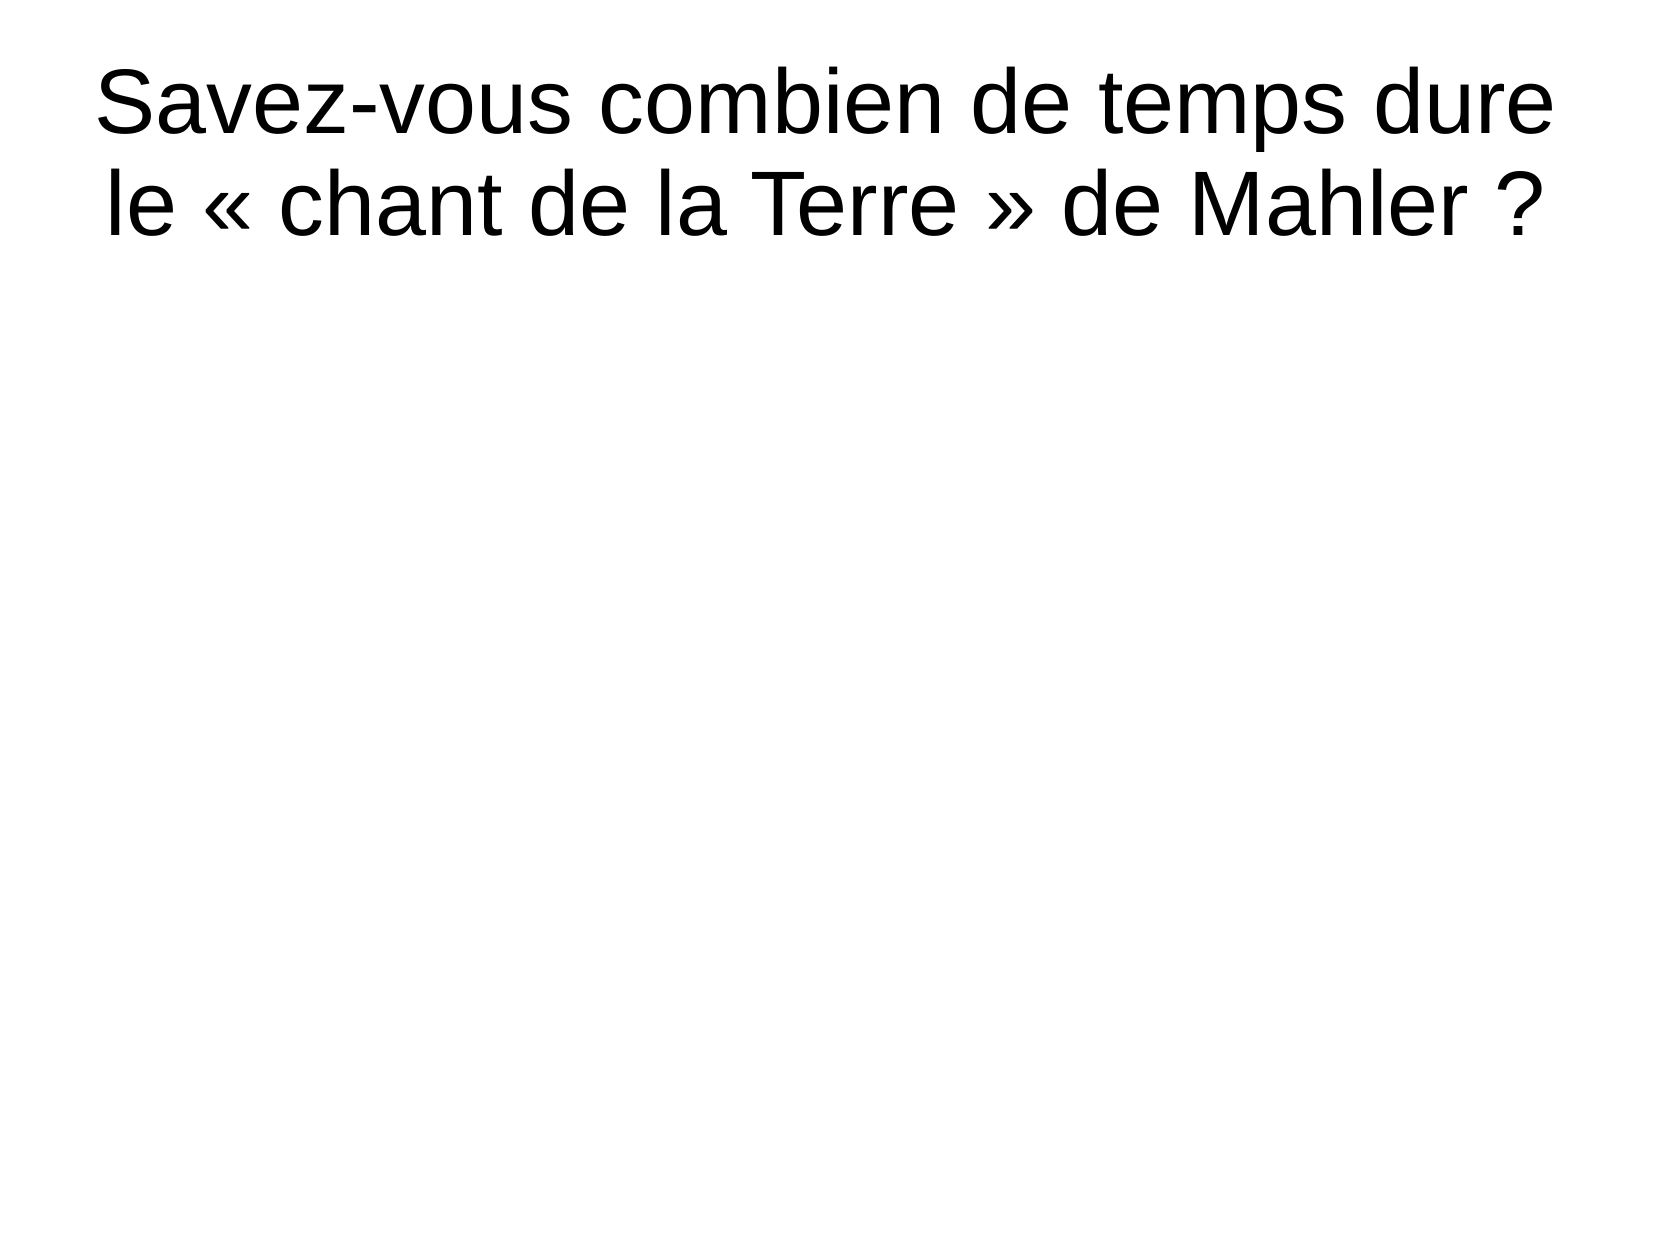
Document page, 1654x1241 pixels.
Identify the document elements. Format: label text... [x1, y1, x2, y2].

title Savez-vous combien de temps dure le « chant de la Terre » de Mahler ? [82, 49, 1571, 257]
